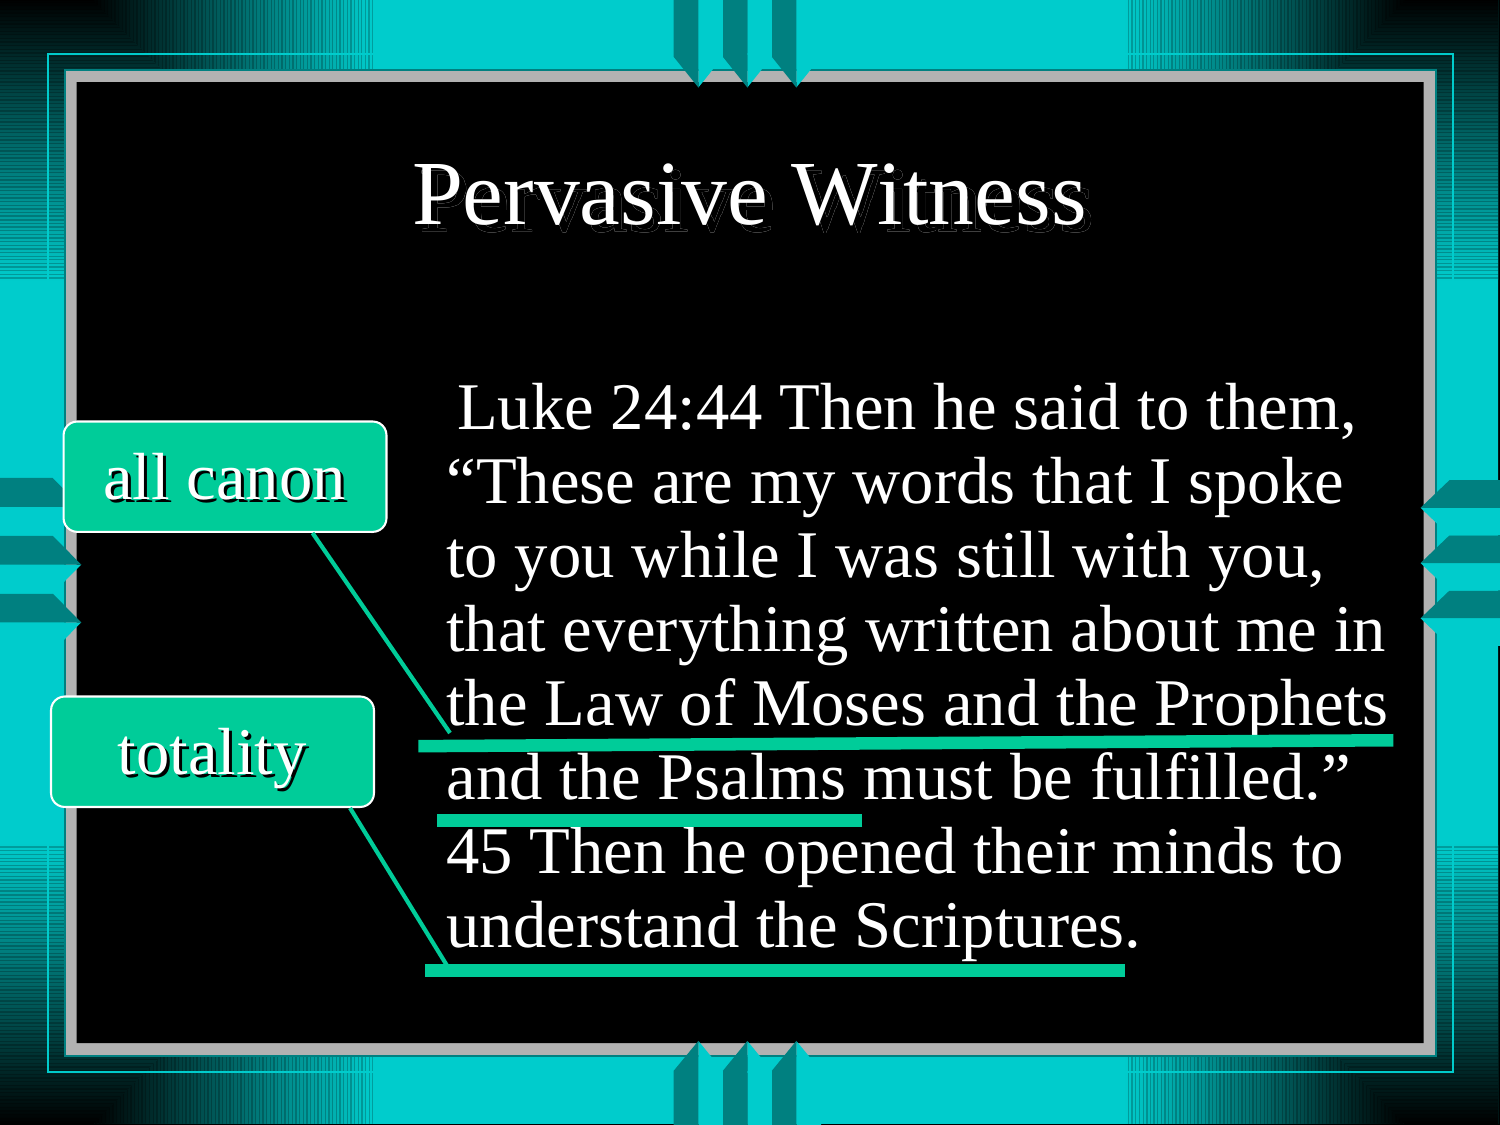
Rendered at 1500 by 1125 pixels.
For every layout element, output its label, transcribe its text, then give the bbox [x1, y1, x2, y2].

title Pervasive Witness [150, 135, 1351, 253]
list Luke 24:44 Then he said to them, “These are my words that I spoke to you while I was still with you, that everything written about me in the Law of Moses and the Prophets and the Psalms must be fulfilled.” 45 Then he opened their minds to understand the Scriptures. [375, 362, 1413, 1038]
text_box all canon [63, 421, 387, 532]
text_box totality [51, 696, 374, 807]
